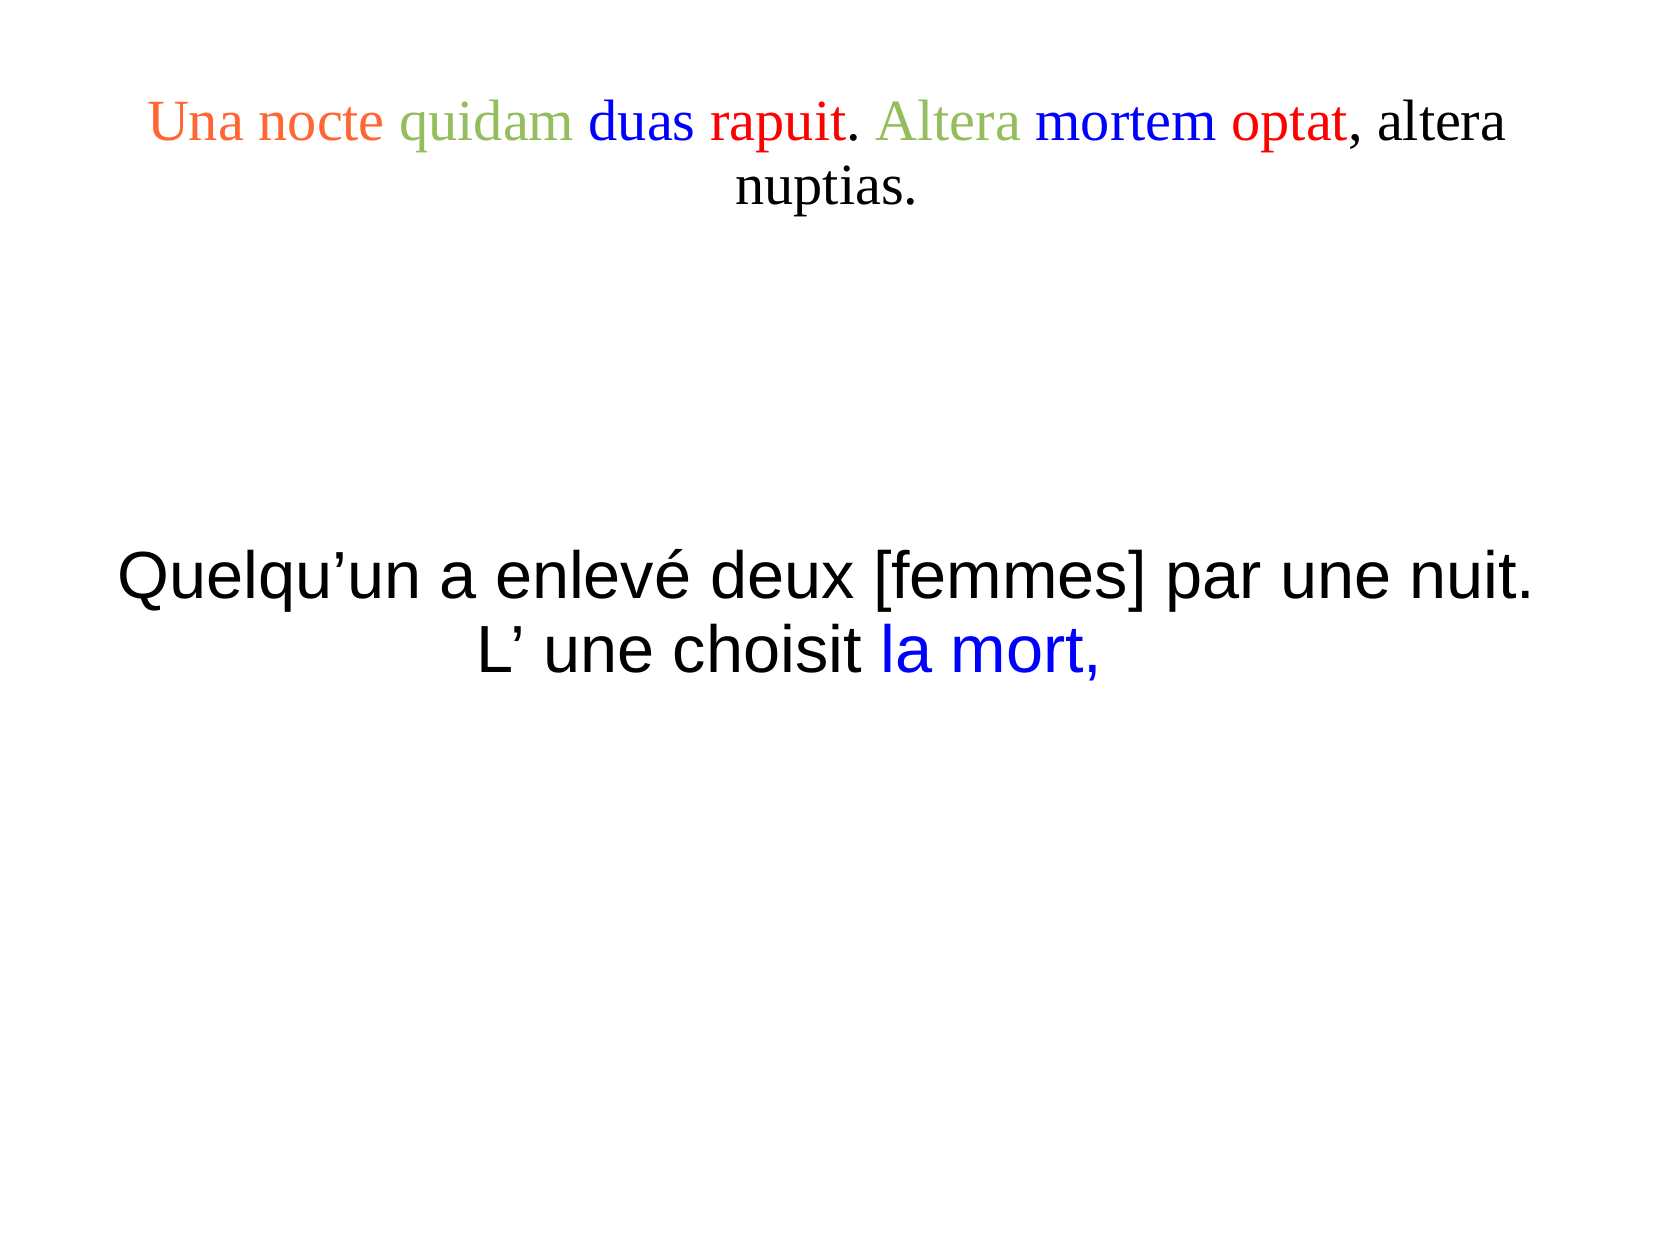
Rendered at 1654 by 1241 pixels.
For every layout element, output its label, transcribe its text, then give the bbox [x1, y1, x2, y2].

subtitle Quelqu’un a enlevé deux [femmes] par une nuit. L’ une choisit la mort, [82, 290, 1571, 1010]
title Una nocte quidam duas rapuit. Altera mortem optat, altera nuptias. [82, 49, 1571, 257]
